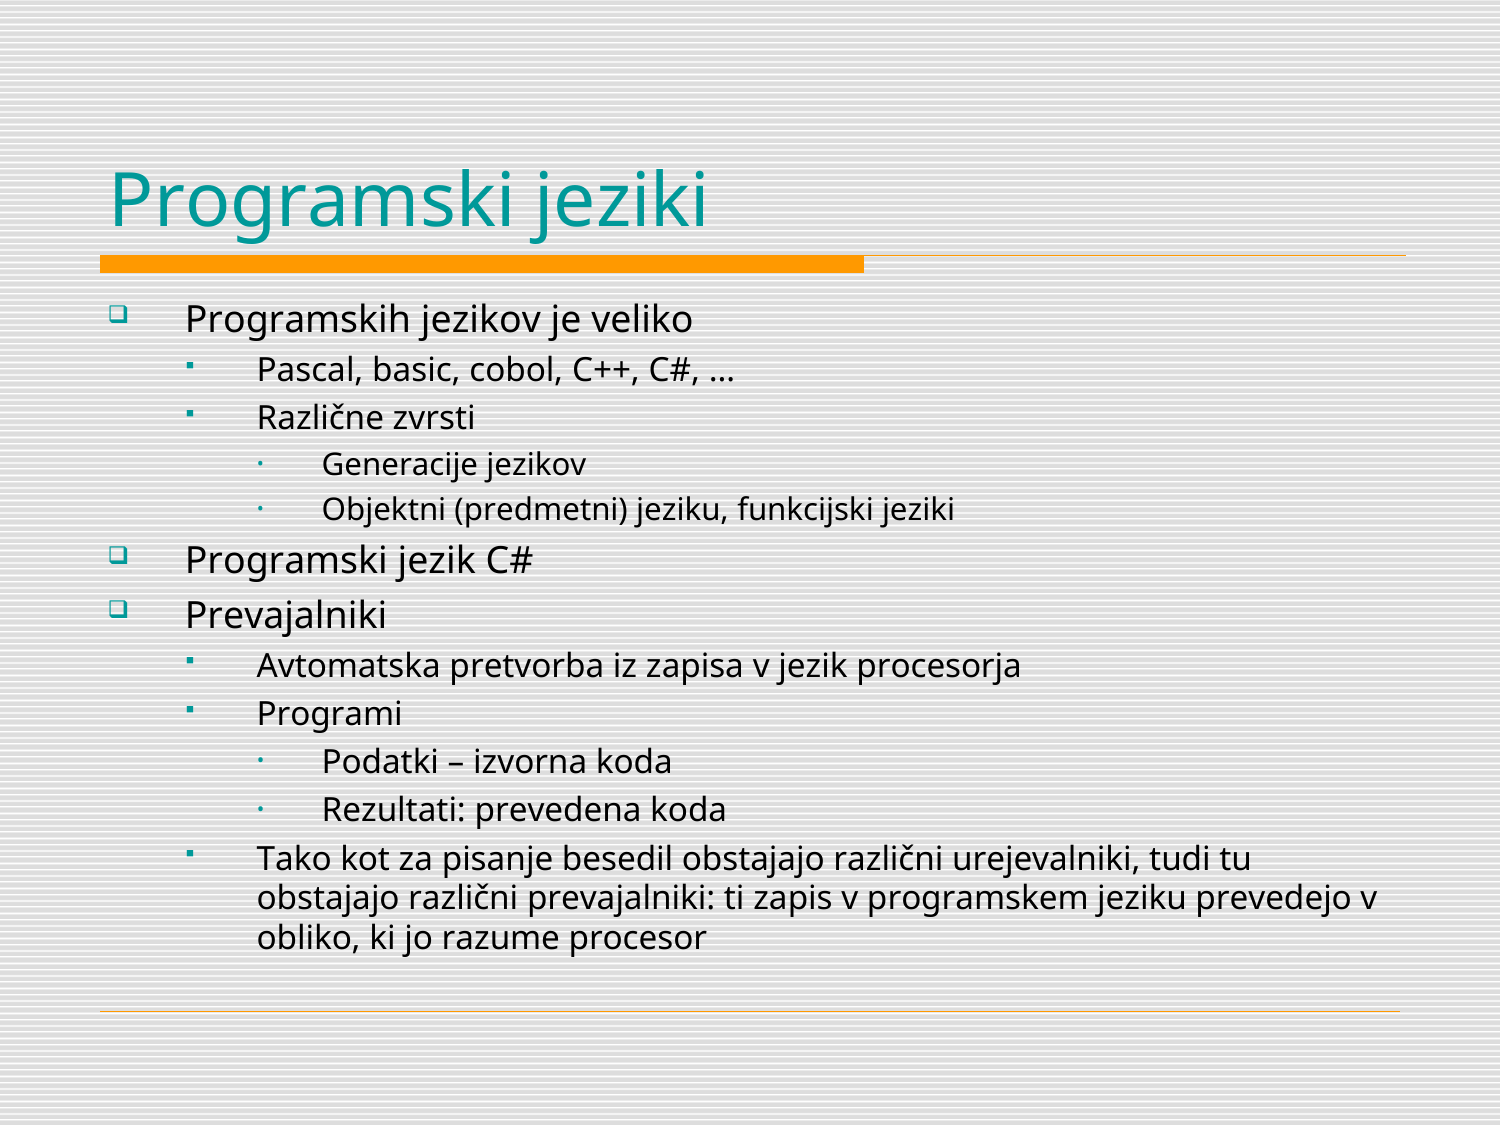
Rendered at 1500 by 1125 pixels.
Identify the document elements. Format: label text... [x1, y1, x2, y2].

title Programski jeziki [94, 49, 1407, 250]
picture [0, 0, 1500, 1125]
list Programskih jezikov je veliko Pascal, basic, cobol, C++, C#, … Različne zvrsti Generacije jezikov Objektni (predmetni) jeziku, funkcijski jeziki Programski jezik C# Prevajalniki Avtomatska pretvorba iz zapisa v jezik procesorja Programi Podatki – izvorna koda Rezultati: prevedena koda Tako kot za pisanje besedil obstajajo različni urejevalniki, tudi tu obstajajo različni prevajalniki: ti zapis v programskem jeziku prevedejo v obliko, ki jo razume procesor [92, 287, 1406, 988]
